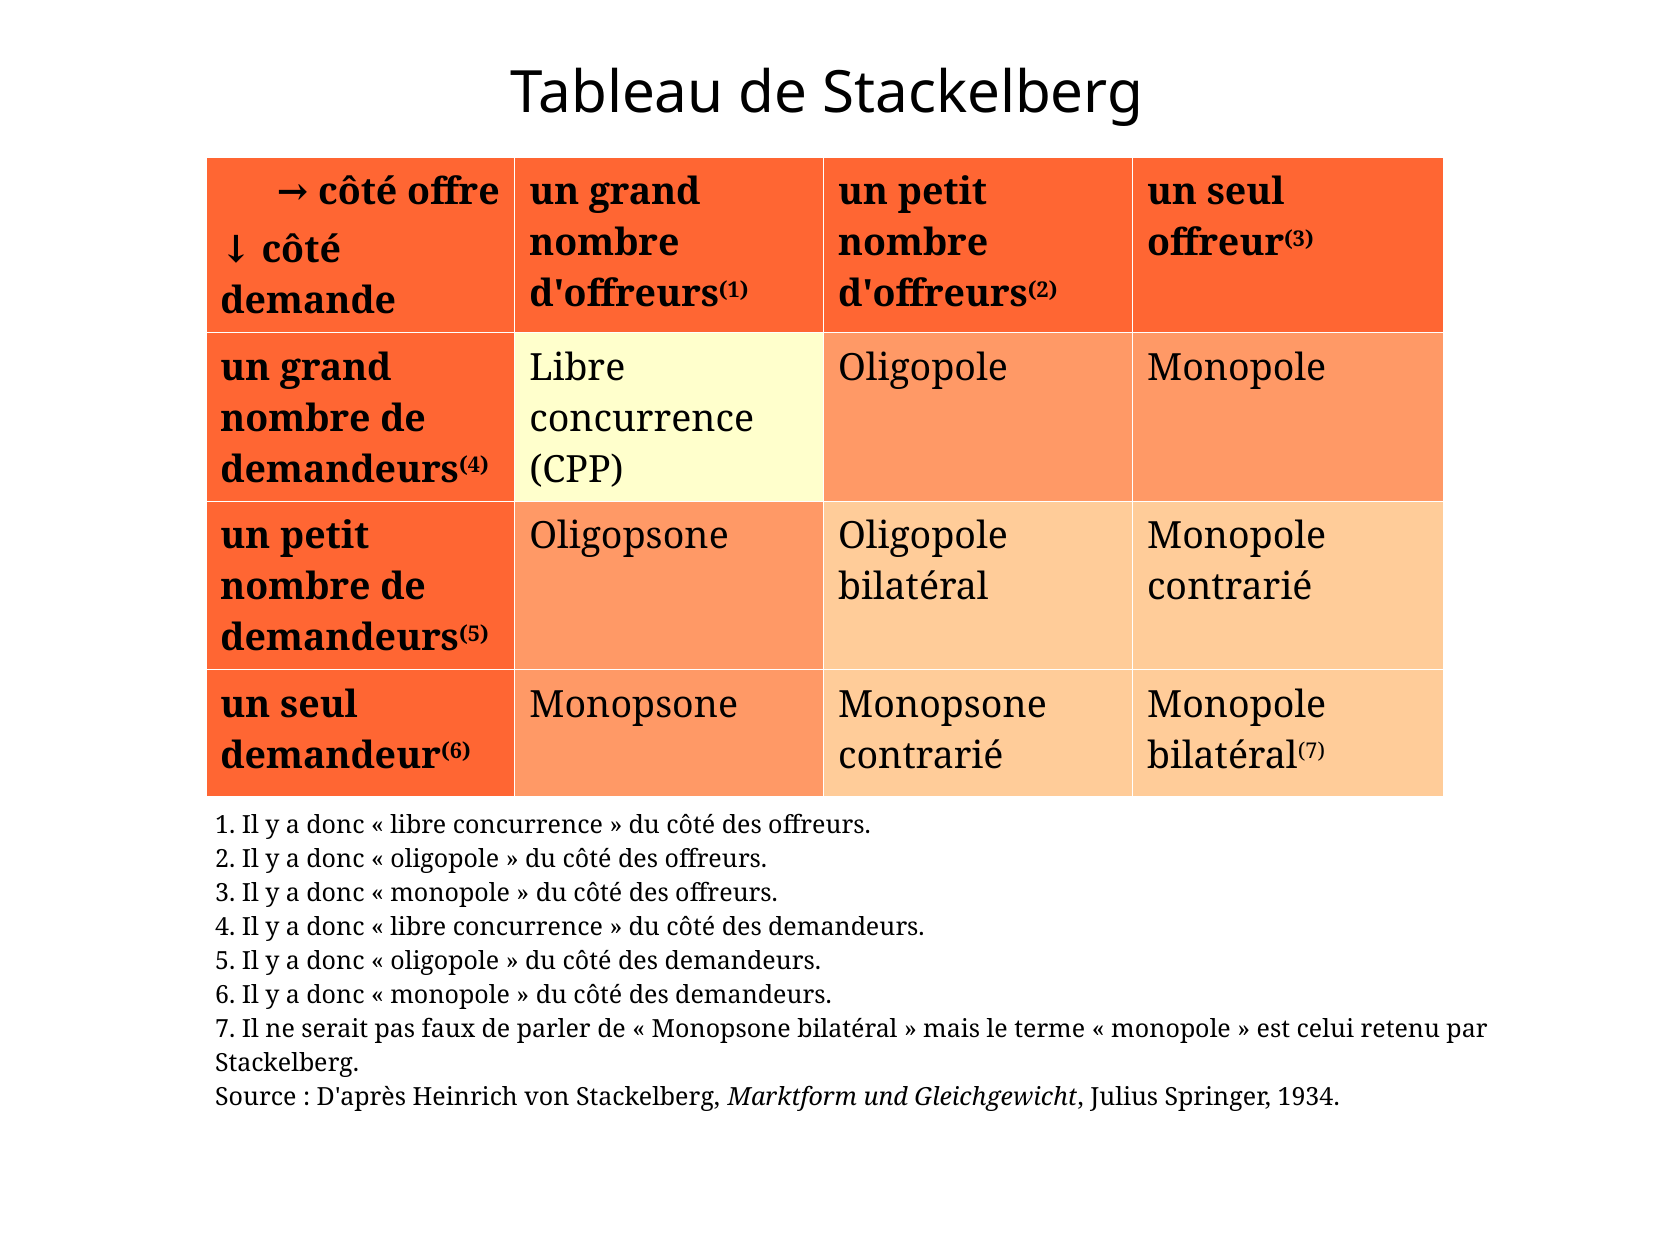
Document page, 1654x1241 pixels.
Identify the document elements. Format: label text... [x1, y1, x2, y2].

title Tableau de Stackelberg [82, 49, 1571, 130]
table_cell un petit nombre de demandeurs(5) [207, 502, 514, 669]
table_cell Oligopole bilatéral [824, 502, 1132, 669]
table_header un seul offreur(3) [1133, 158, 1443, 332]
table_cell Monopsone [515, 670, 823, 796]
table_cell Monopole [1133, 333, 1443, 501]
table_cell Libre concurrence (CPP) [515, 333, 823, 501]
table_header un grand nombre d'offreurs(1) [515, 158, 823, 332]
table_cell Oligopole [824, 333, 1132, 501]
text_box 1. Il y a donc « libre concurrence » du côté des offreurs. 2. Il y a donc « oligopole » du côté des offreurs. 3. Il y a donc « monopole » du côté des offreurs. 4. Il y a donc « libre concurrence » du côté des demandeurs. 5. Il y a donc « oligopole » du côté des demandeurs. 6. Il y a donc « monopole » du côté des demandeurs. 7. Il ne serait pas faux de parler de « Monopsone bilatéral » mais le terme « monopole » est celui retenu par Stackelberg. Source : D'après Heinrich von Stackelberg, Marktform und Gleichgewicht, Julius Springer, 1934. [200, 799, 1556, 1061]
table_header un petit nombre d'offreurs(2) [824, 158, 1132, 332]
table_cell Monopole contrarié [1133, 502, 1443, 669]
table_header → côté offre ↓ côté demande [207, 158, 514, 332]
table_cell Monopole bilatéral(7) [1133, 670, 1443, 796]
table_cell Oligopsone [515, 502, 823, 669]
table_cell Monopsone contrarié [824, 670, 1132, 796]
table_cell un grand nombre de demandeurs(4) [207, 333, 514, 501]
table_cell un seul demandeur(6) [207, 670, 514, 796]
